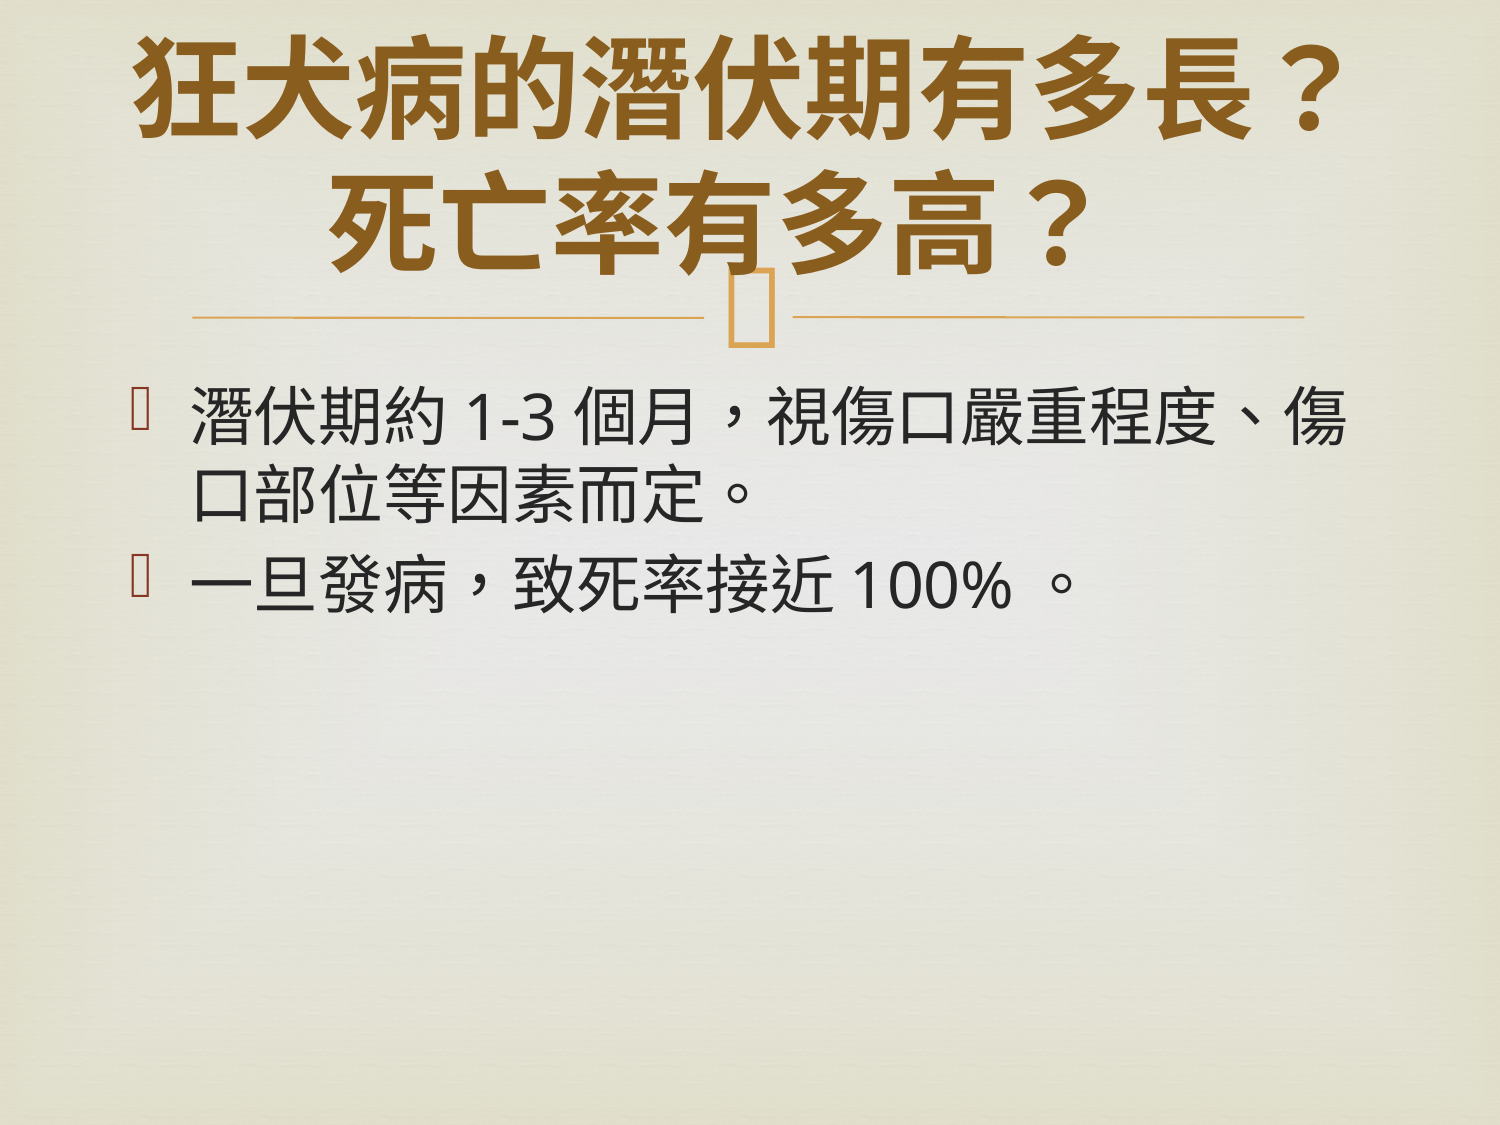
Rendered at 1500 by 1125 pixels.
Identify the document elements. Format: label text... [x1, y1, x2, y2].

title 狂犬病的潛伏期有多長？死亡率有多高？ [112, 66, 1385, 240]
list 潛伏期約1-3個月，視傷口嚴重程度、傷口部位等因素而定。 一旦發病，致死率接近100%。 [114, 368, 1386, 1005]
